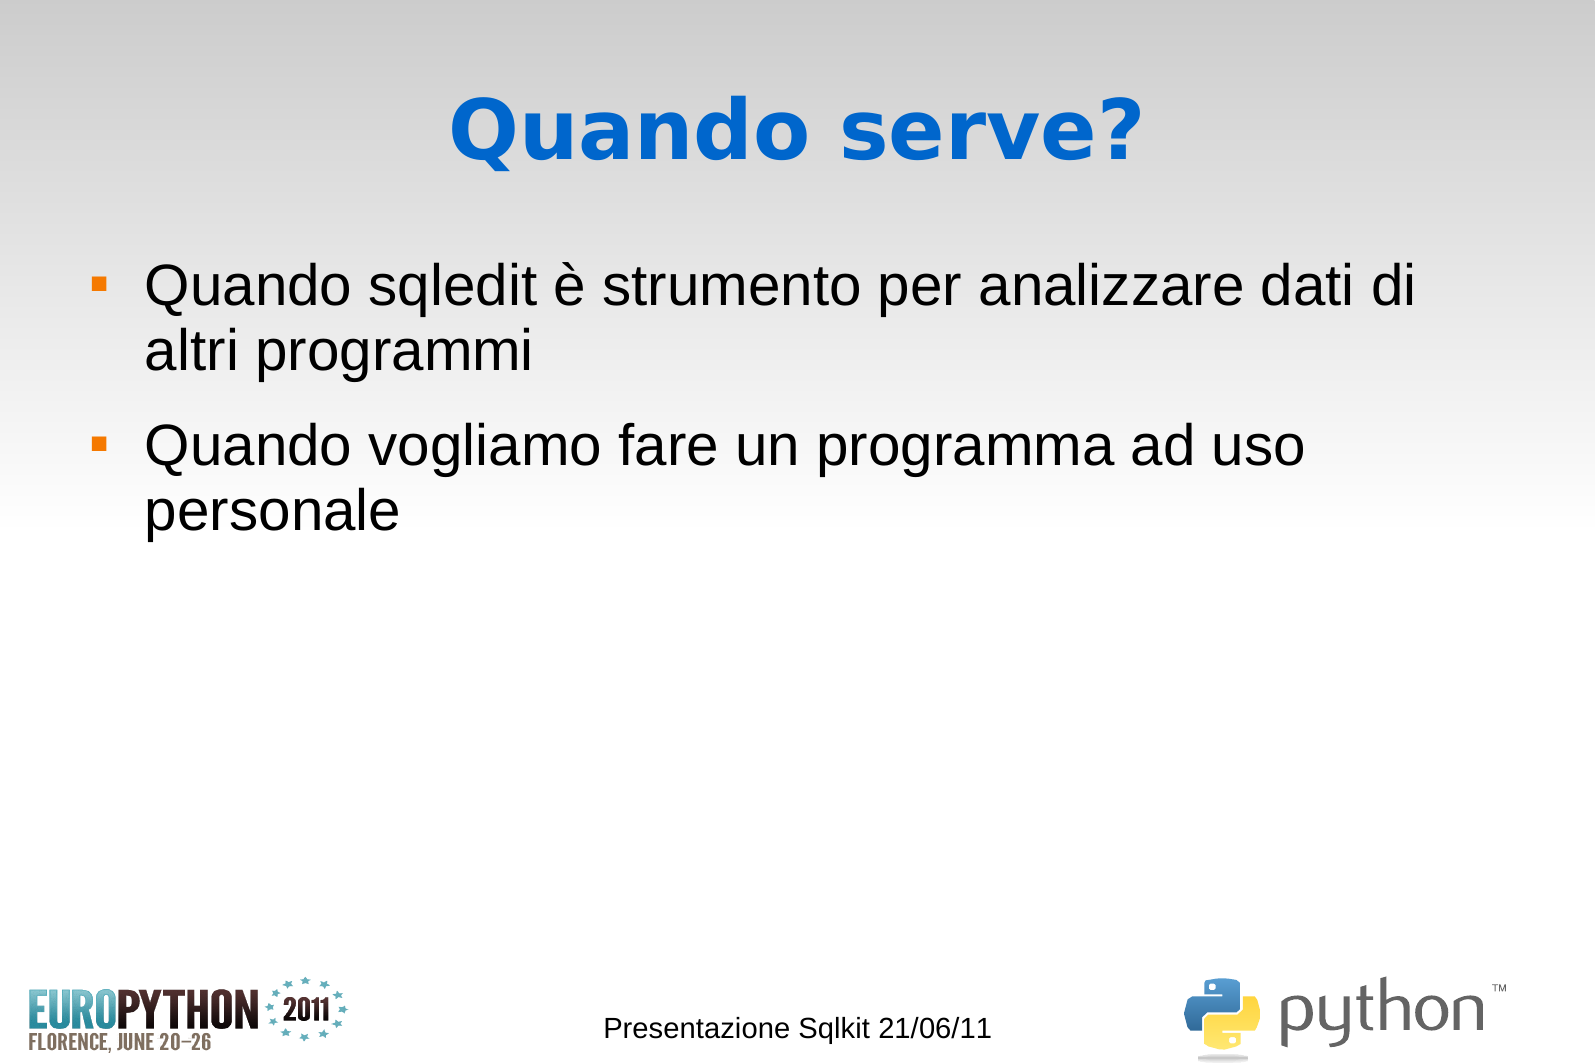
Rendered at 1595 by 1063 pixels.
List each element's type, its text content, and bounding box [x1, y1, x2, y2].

title Quando serve? [79, 49, 1515, 213]
list Quando sqledit è strumento per analizzare dati di altri programmi Quando vogliamo fare un programma ad uso personale [74, 253, 1510, 940]
picture [29, 974, 355, 1058]
